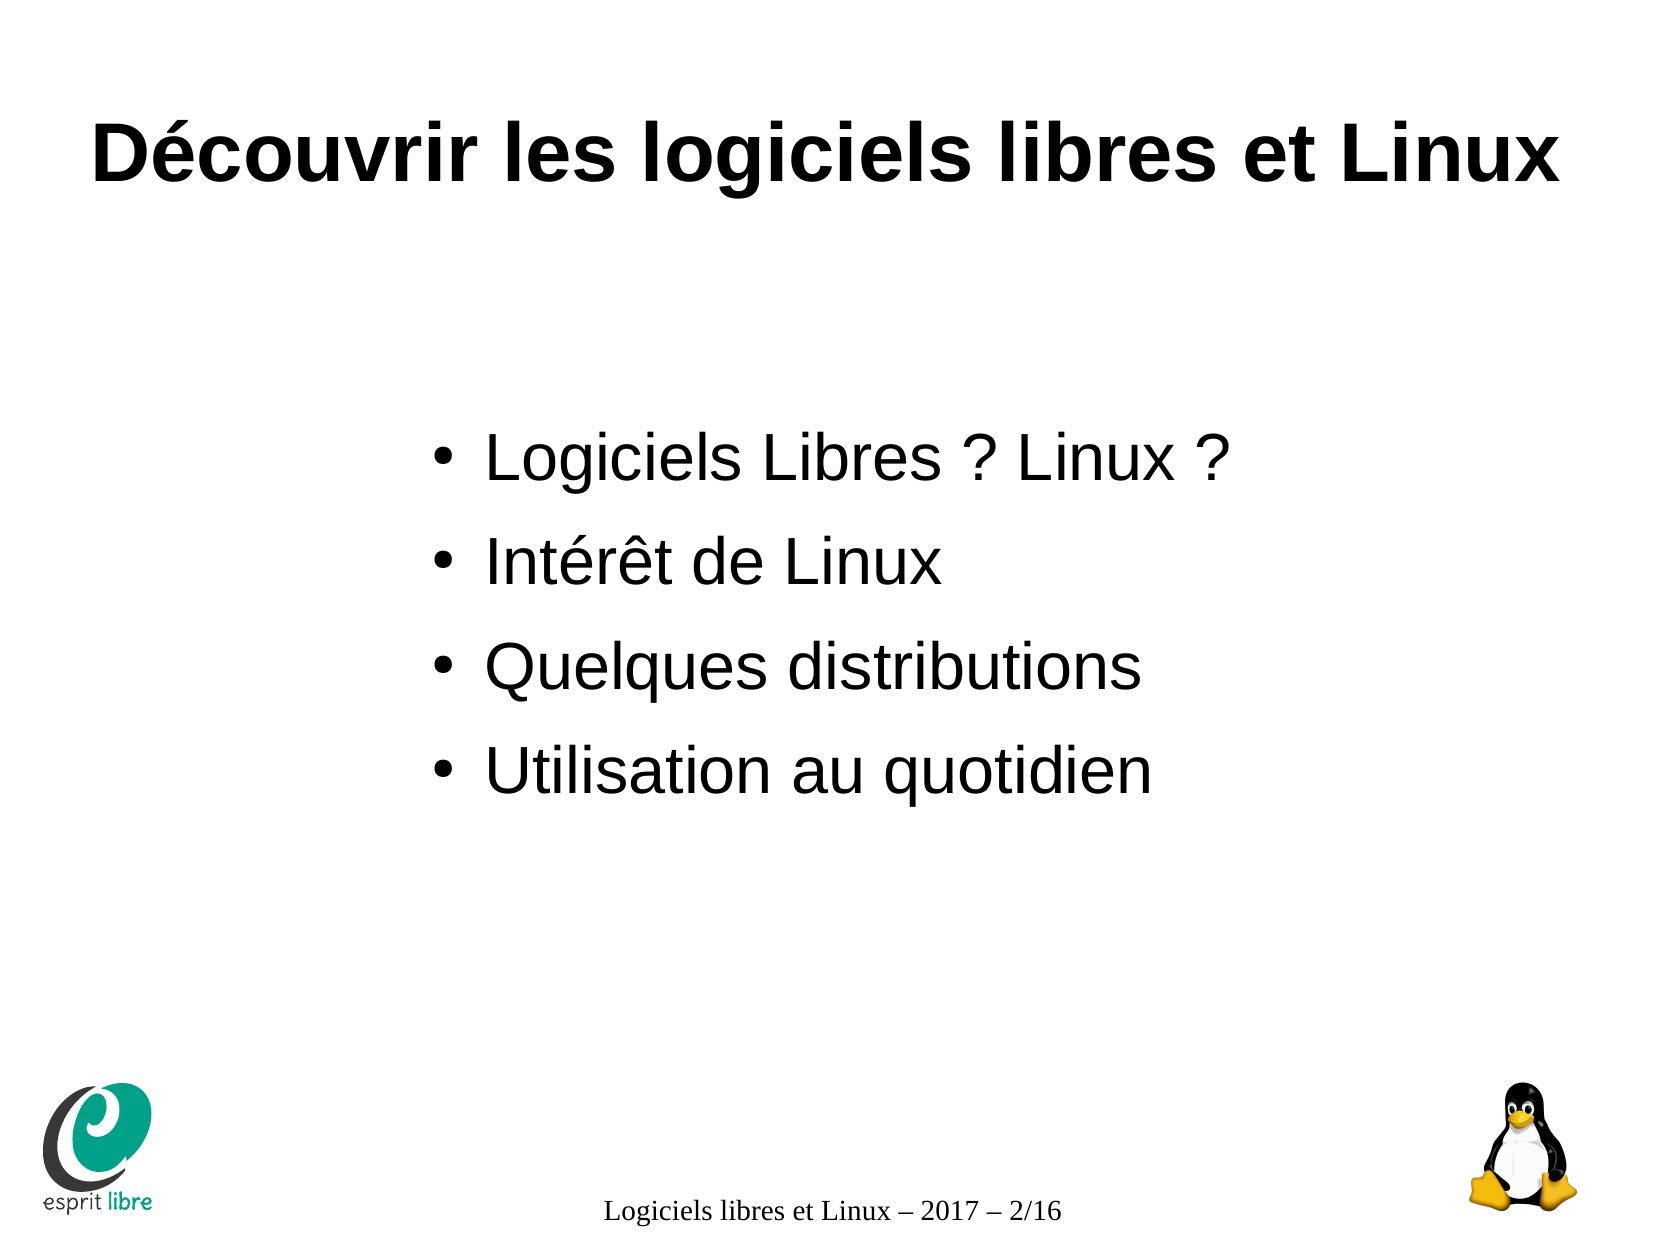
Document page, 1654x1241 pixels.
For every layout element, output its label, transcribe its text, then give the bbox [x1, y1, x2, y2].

title Découvrir les logiciels libres et Linux [82, 49, 1571, 257]
list Logiciels Libres ? Linux ? Intérêt de Linux Quelques distributions Utilisation au quotidien [413, 420, 1252, 981]
picture [1462, 1074, 1583, 1217]
